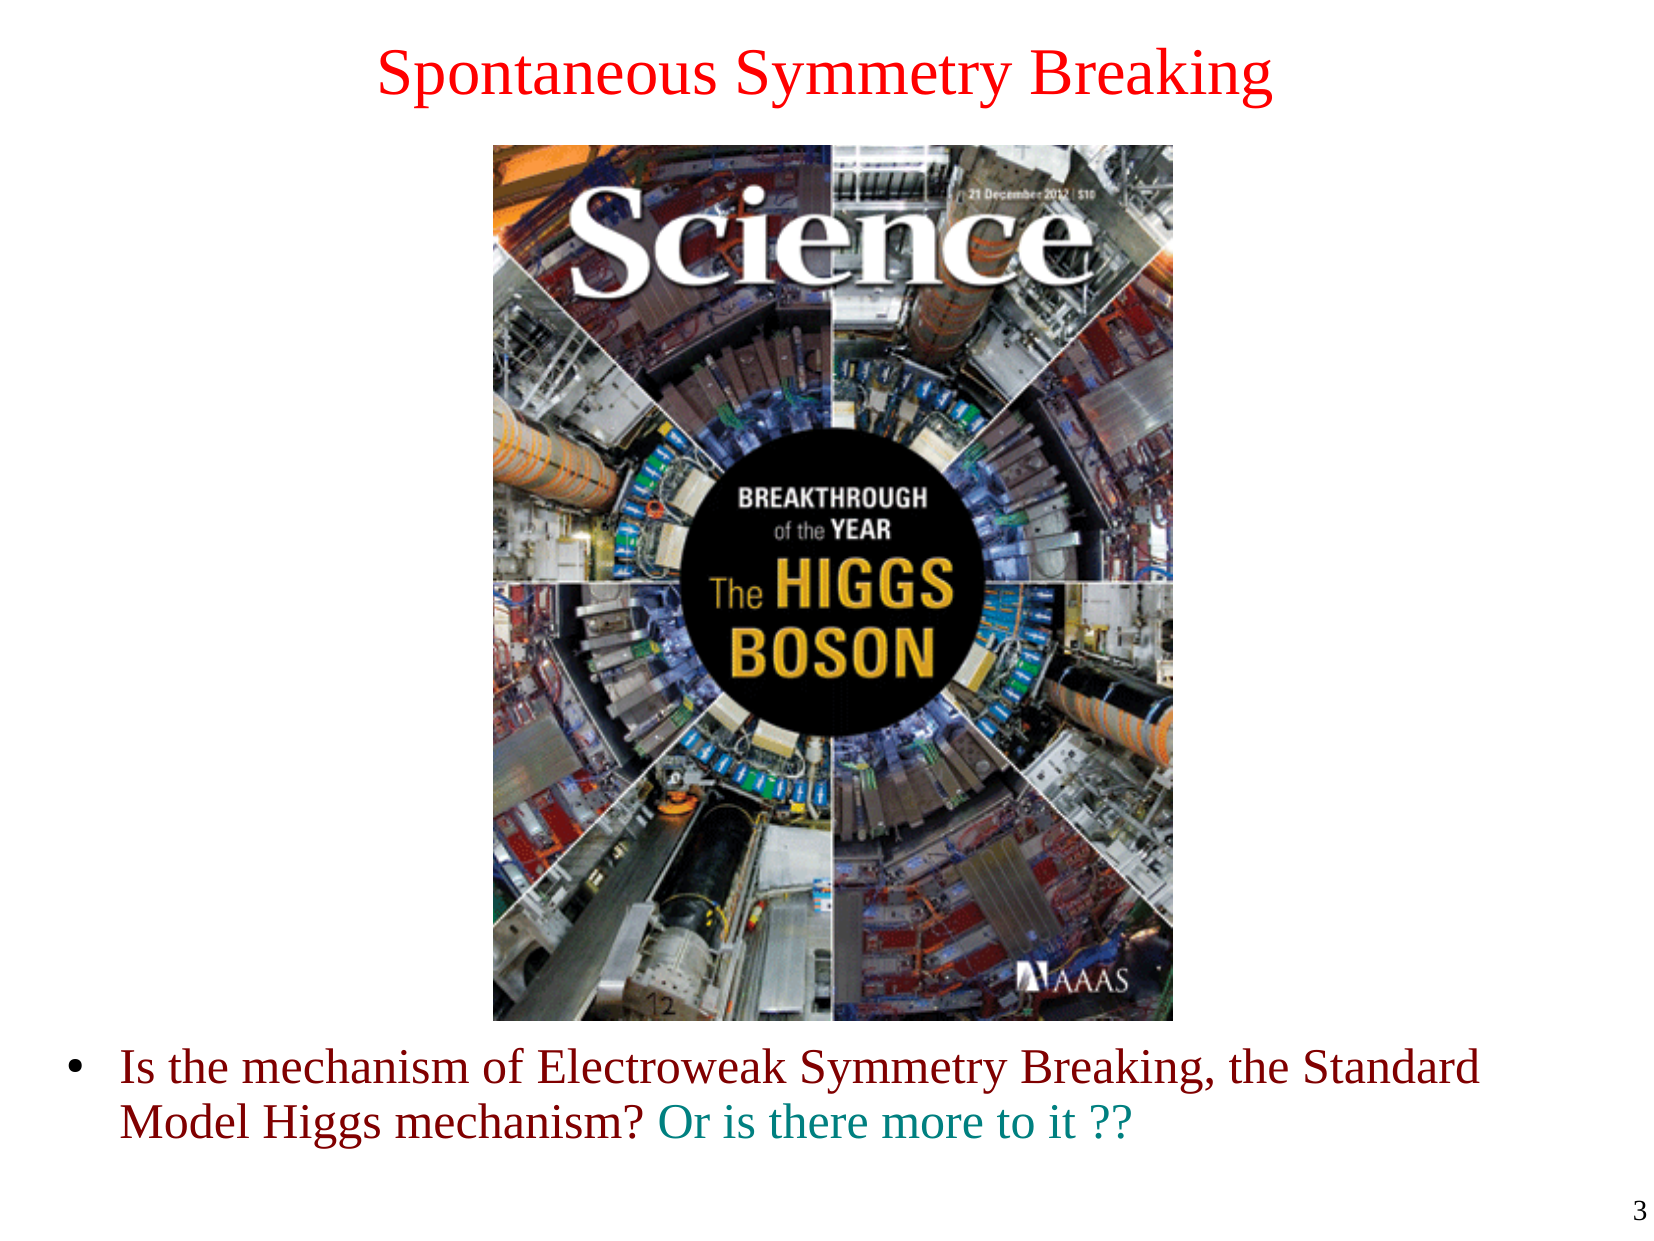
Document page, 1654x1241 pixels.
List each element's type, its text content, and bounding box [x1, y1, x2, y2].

list Is the mechanism of Electroweak Symmetry Breaking, the Standard Model Higgs mechanism? Or is there more to it ?? [48, 191, 1582, 1150]
picture [493, 145, 1173, 1021]
title Spontaneous Symmetry Breaking [128, 0, 1541, 167]
